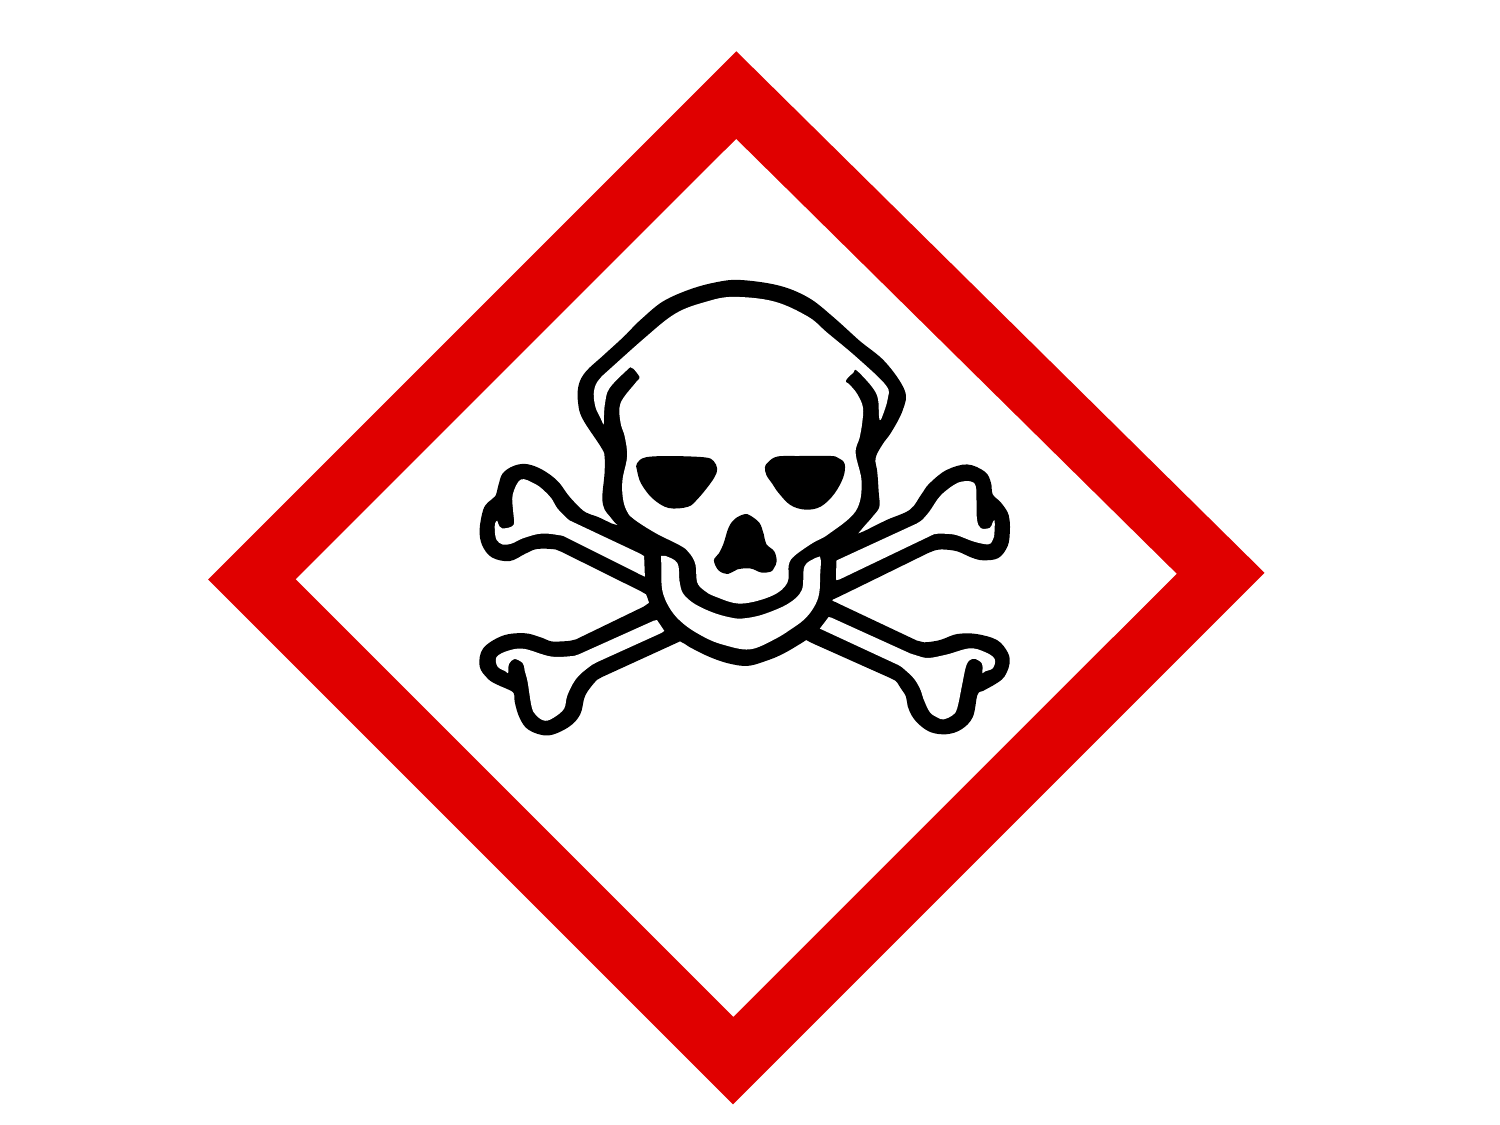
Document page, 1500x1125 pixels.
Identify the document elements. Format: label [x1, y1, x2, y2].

text_box [208, 51, 1265, 1105]
